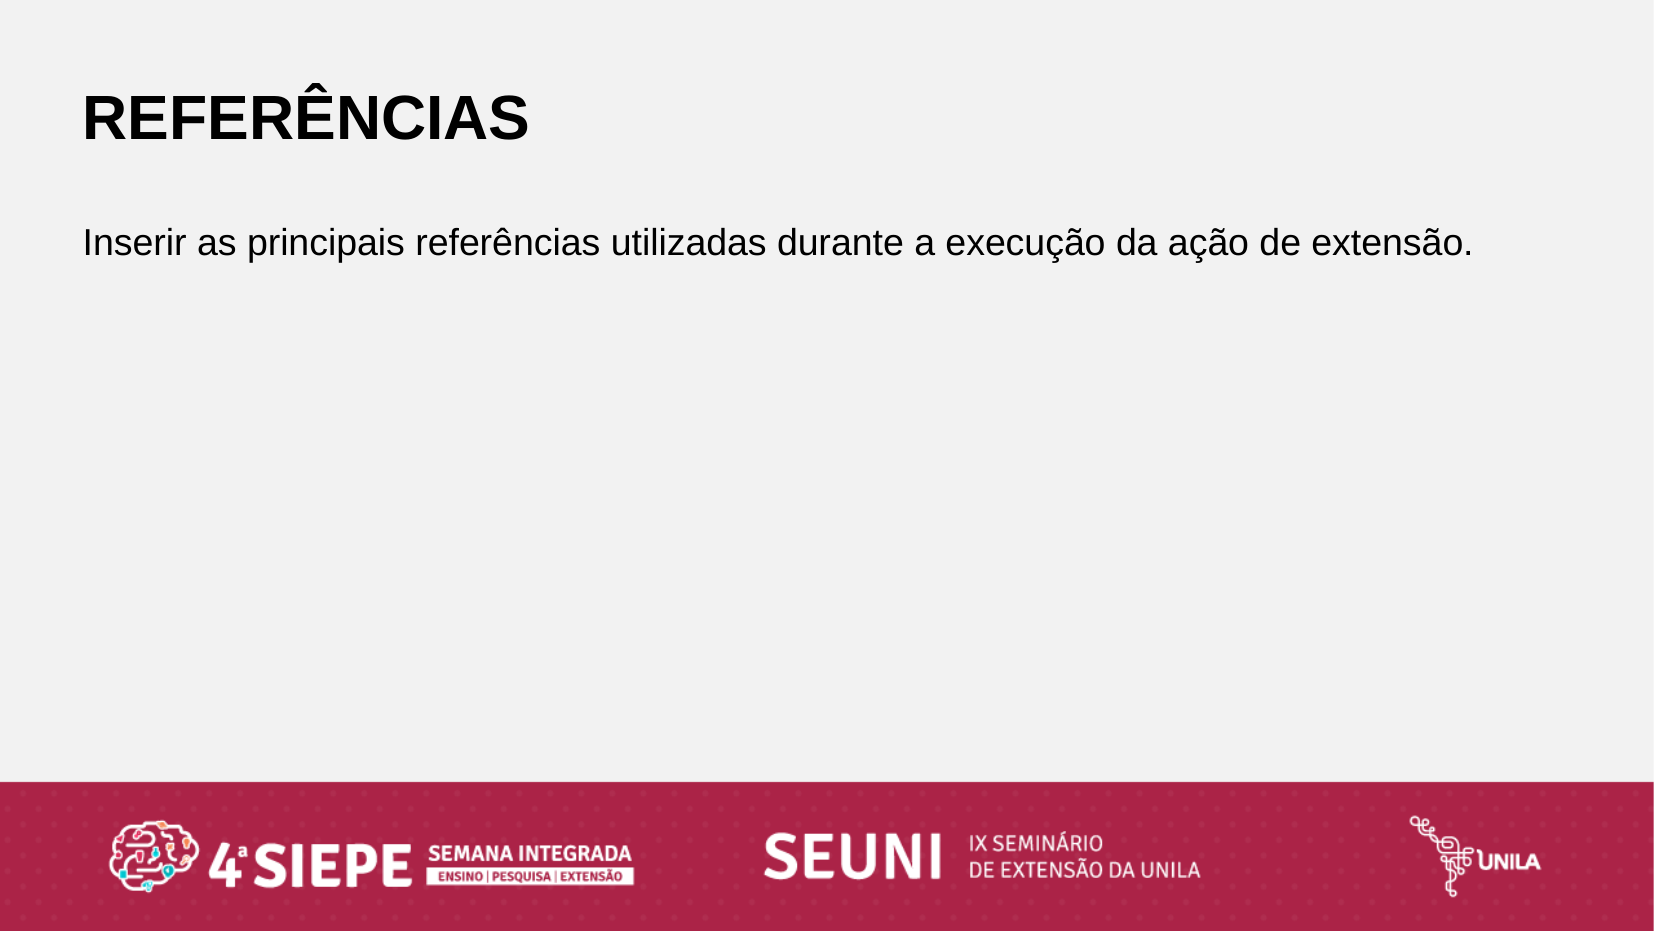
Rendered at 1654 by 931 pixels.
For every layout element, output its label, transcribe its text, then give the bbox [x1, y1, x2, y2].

title REFERÊNCIAS [82, 37, 1571, 193]
list Inserir as principais referências utilizadas durante a execução da ação de extensão. [82, 217, 1571, 757]
picture [0, 0, 1654, 931]
